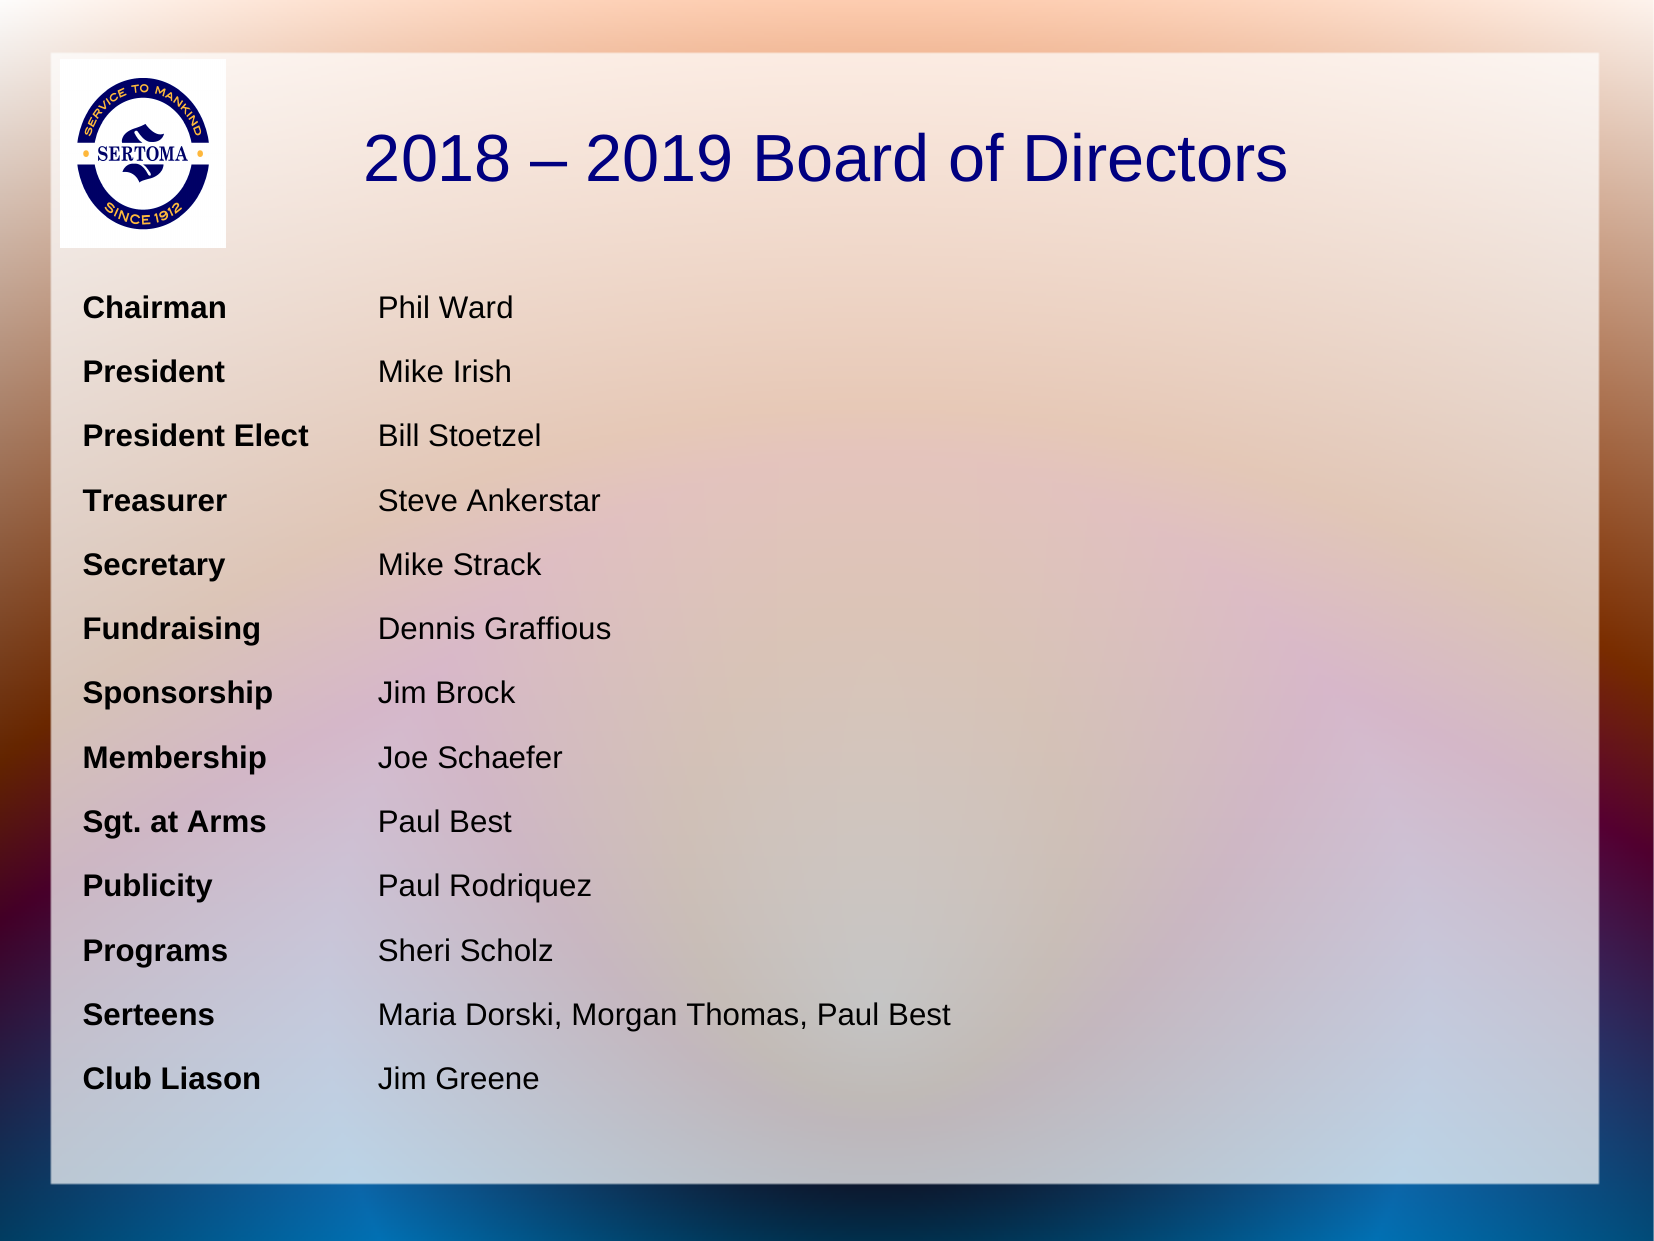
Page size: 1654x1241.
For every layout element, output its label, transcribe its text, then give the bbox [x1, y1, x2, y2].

title 2018 – 2019 Board of Directors [82, 55, 1571, 263]
list Chairman Phil Ward President Mike Irish President Elect Bill Stoetzel Treasurer Steve Ankerstar Secretary Mike Strack Fundraising Dennis Graffious Sponsorship Jim Brock Membership Joe Schaefer Sgt. at Arms Paul Best Publicity Paul Rodriquez Programs Sheri Scholz Serteens Maria Dorski, Morgan Thomas, Paul Best Club Liason Jim Greene [82, 290, 1571, 1113]
picture [0, 0, 1654, 1241]
